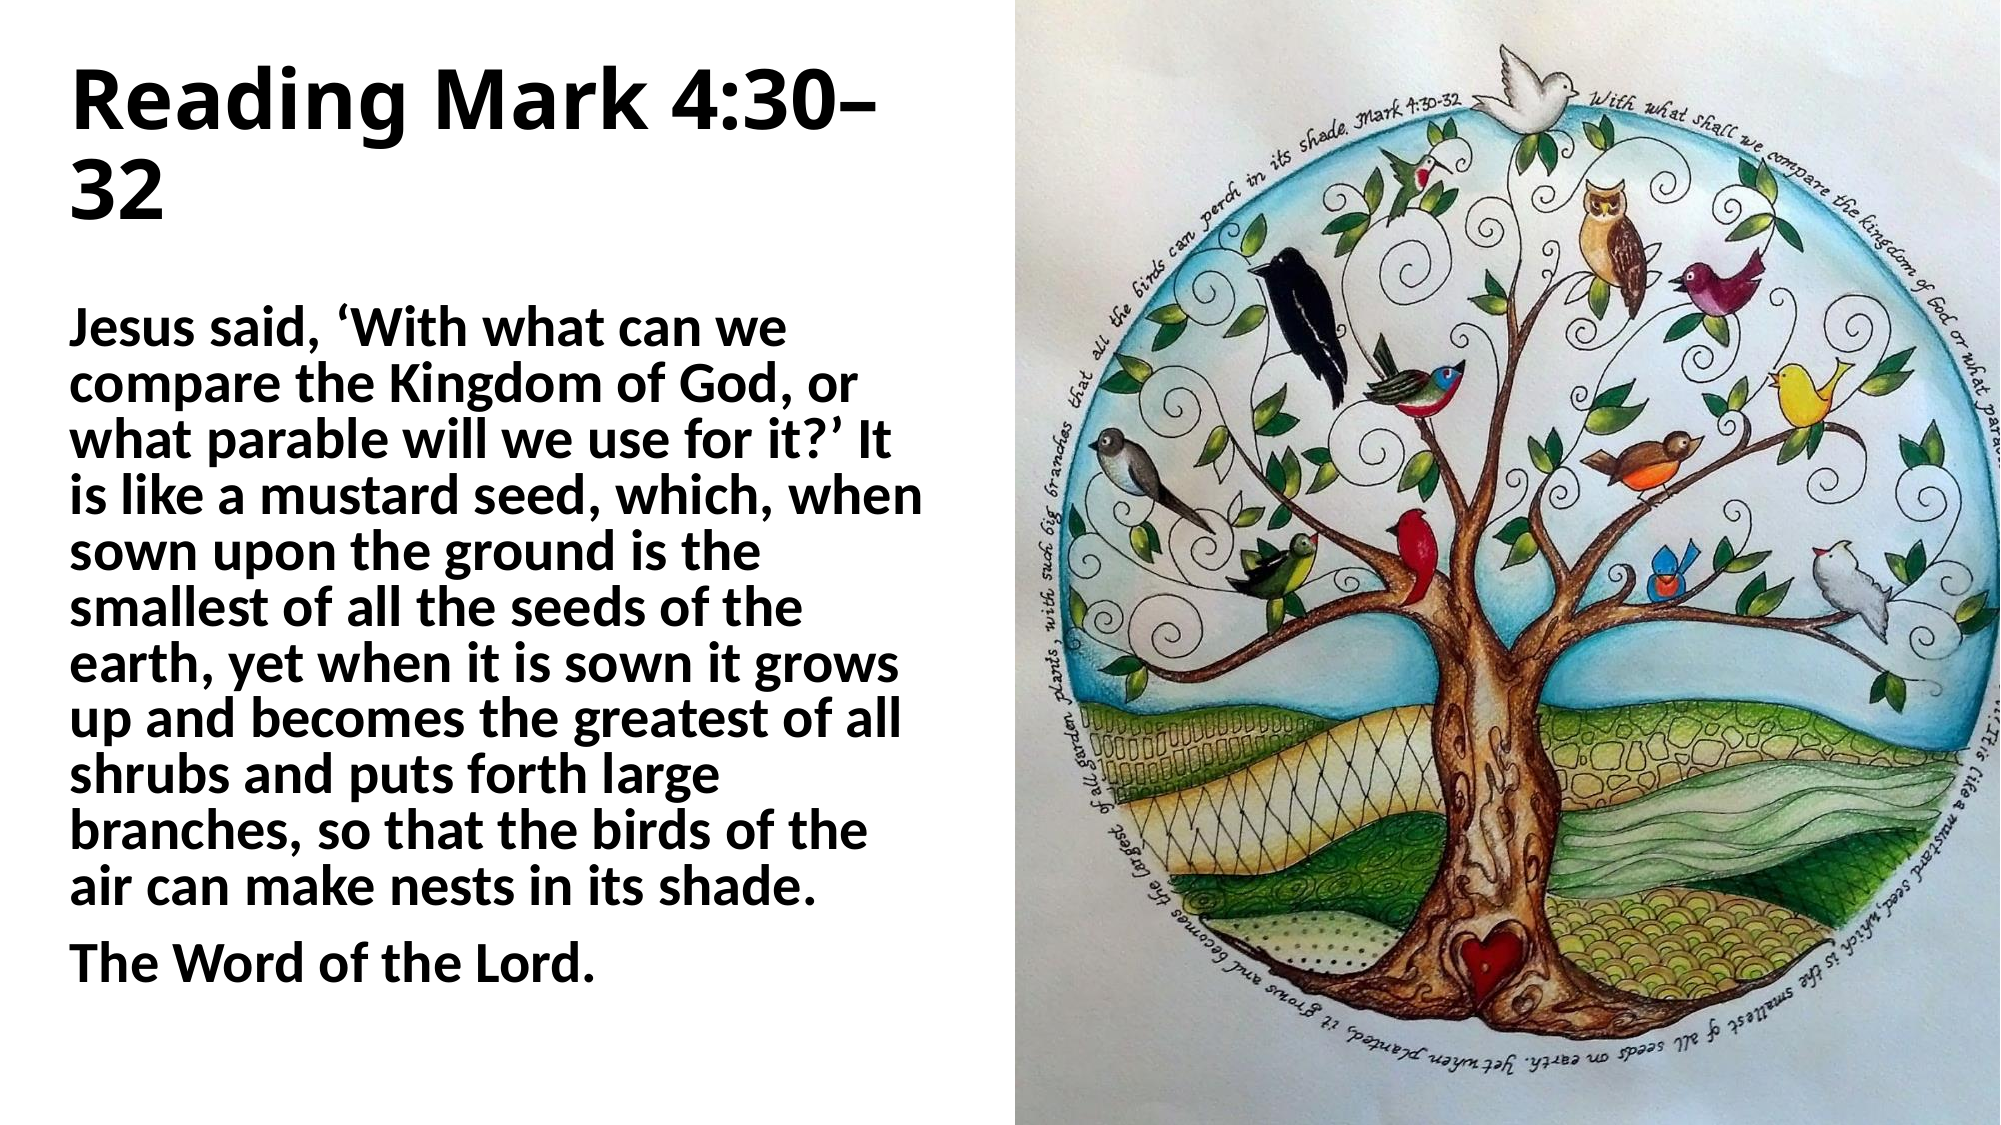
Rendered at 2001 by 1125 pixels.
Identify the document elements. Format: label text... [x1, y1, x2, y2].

picture [1015, 0, 2000, 1125]
list Jesus said, ‘With what can we compare the Kingdom of God, or what parable will we use for it?’ It is like a mustard seed, which, when sown upon the ground is the smallest of all the seeds of the earth, yet when it is sown it grows up and becomes the greatest of all shrubs and puts forth large branches, so that the birds of the air can make nests in its shade. The Word of the Lord. [54, 294, 957, 1044]
title Reading Mark 4:30–32 [54, 39, 905, 255]
